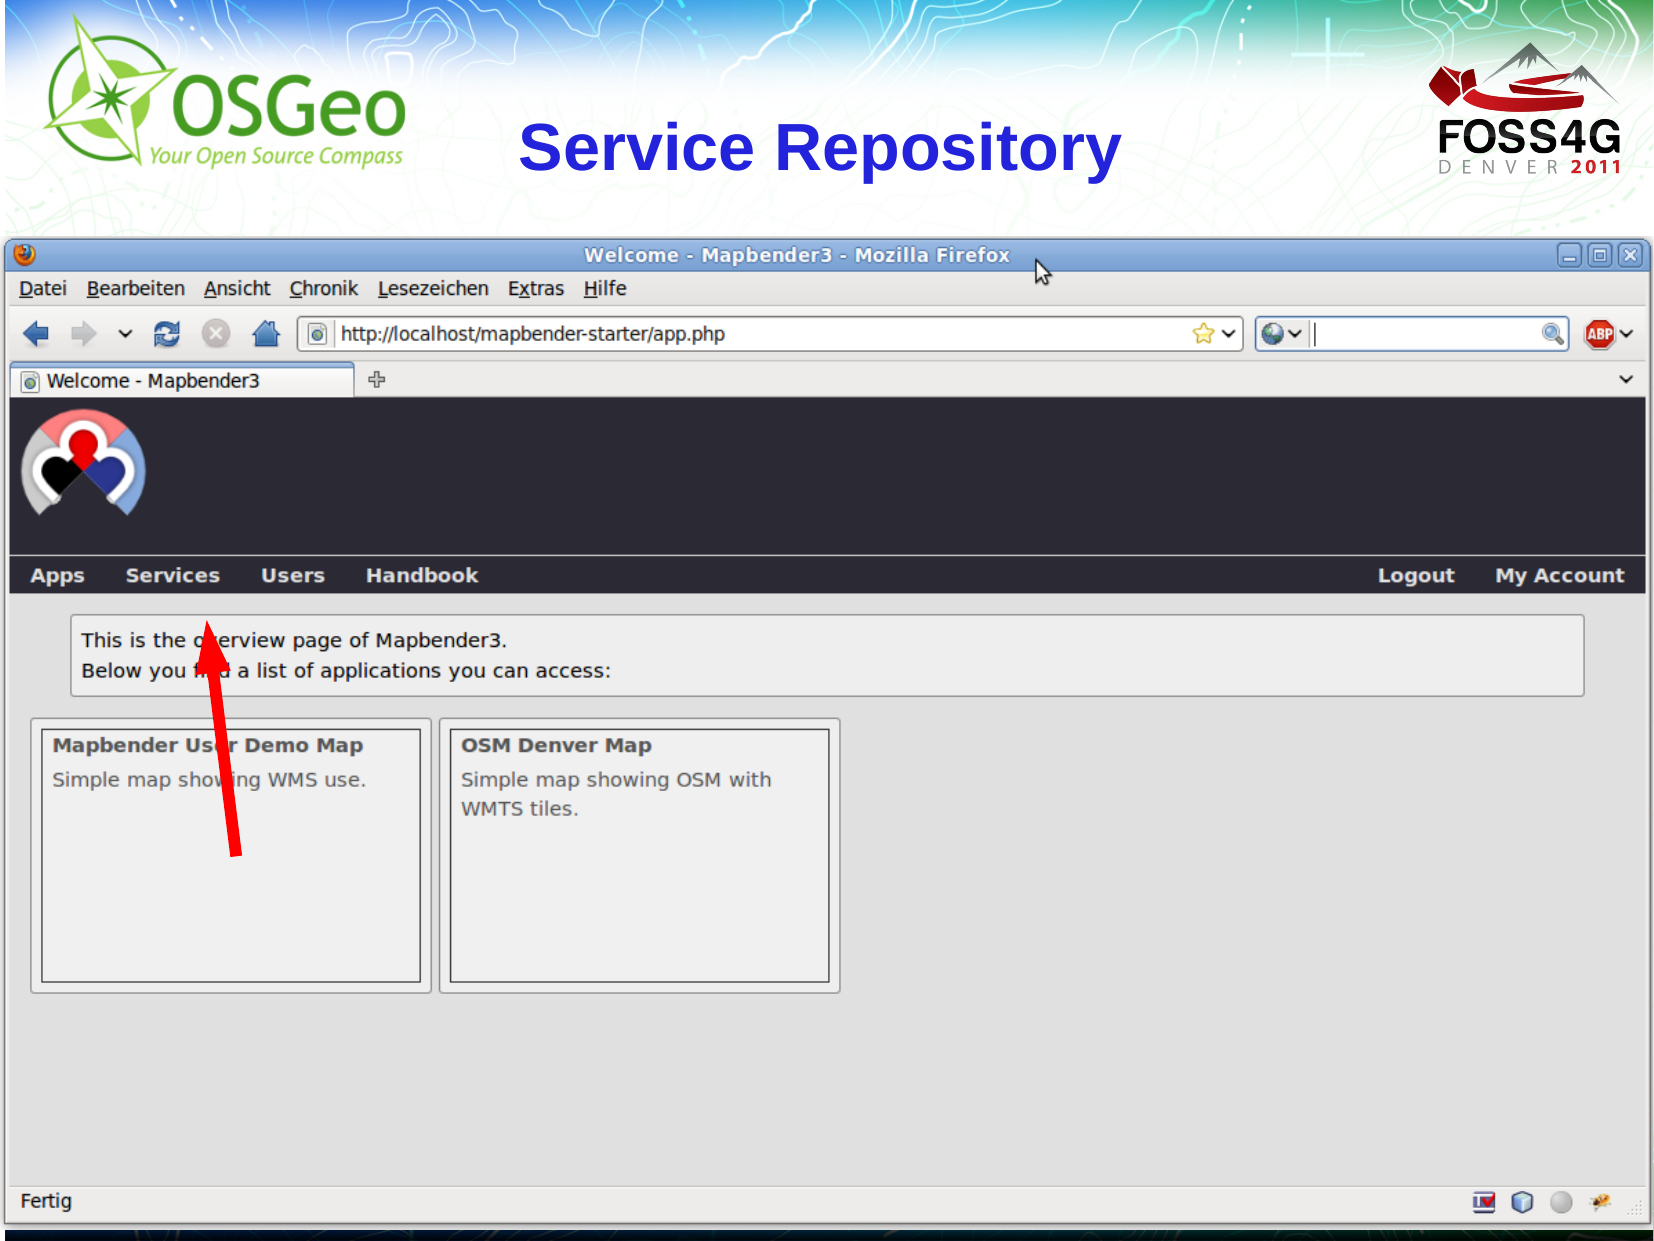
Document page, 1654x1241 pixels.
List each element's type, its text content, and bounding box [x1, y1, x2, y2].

picture [0, 0, 1654, 1241]
title Service Repository [76, 88, 1565, 207]
